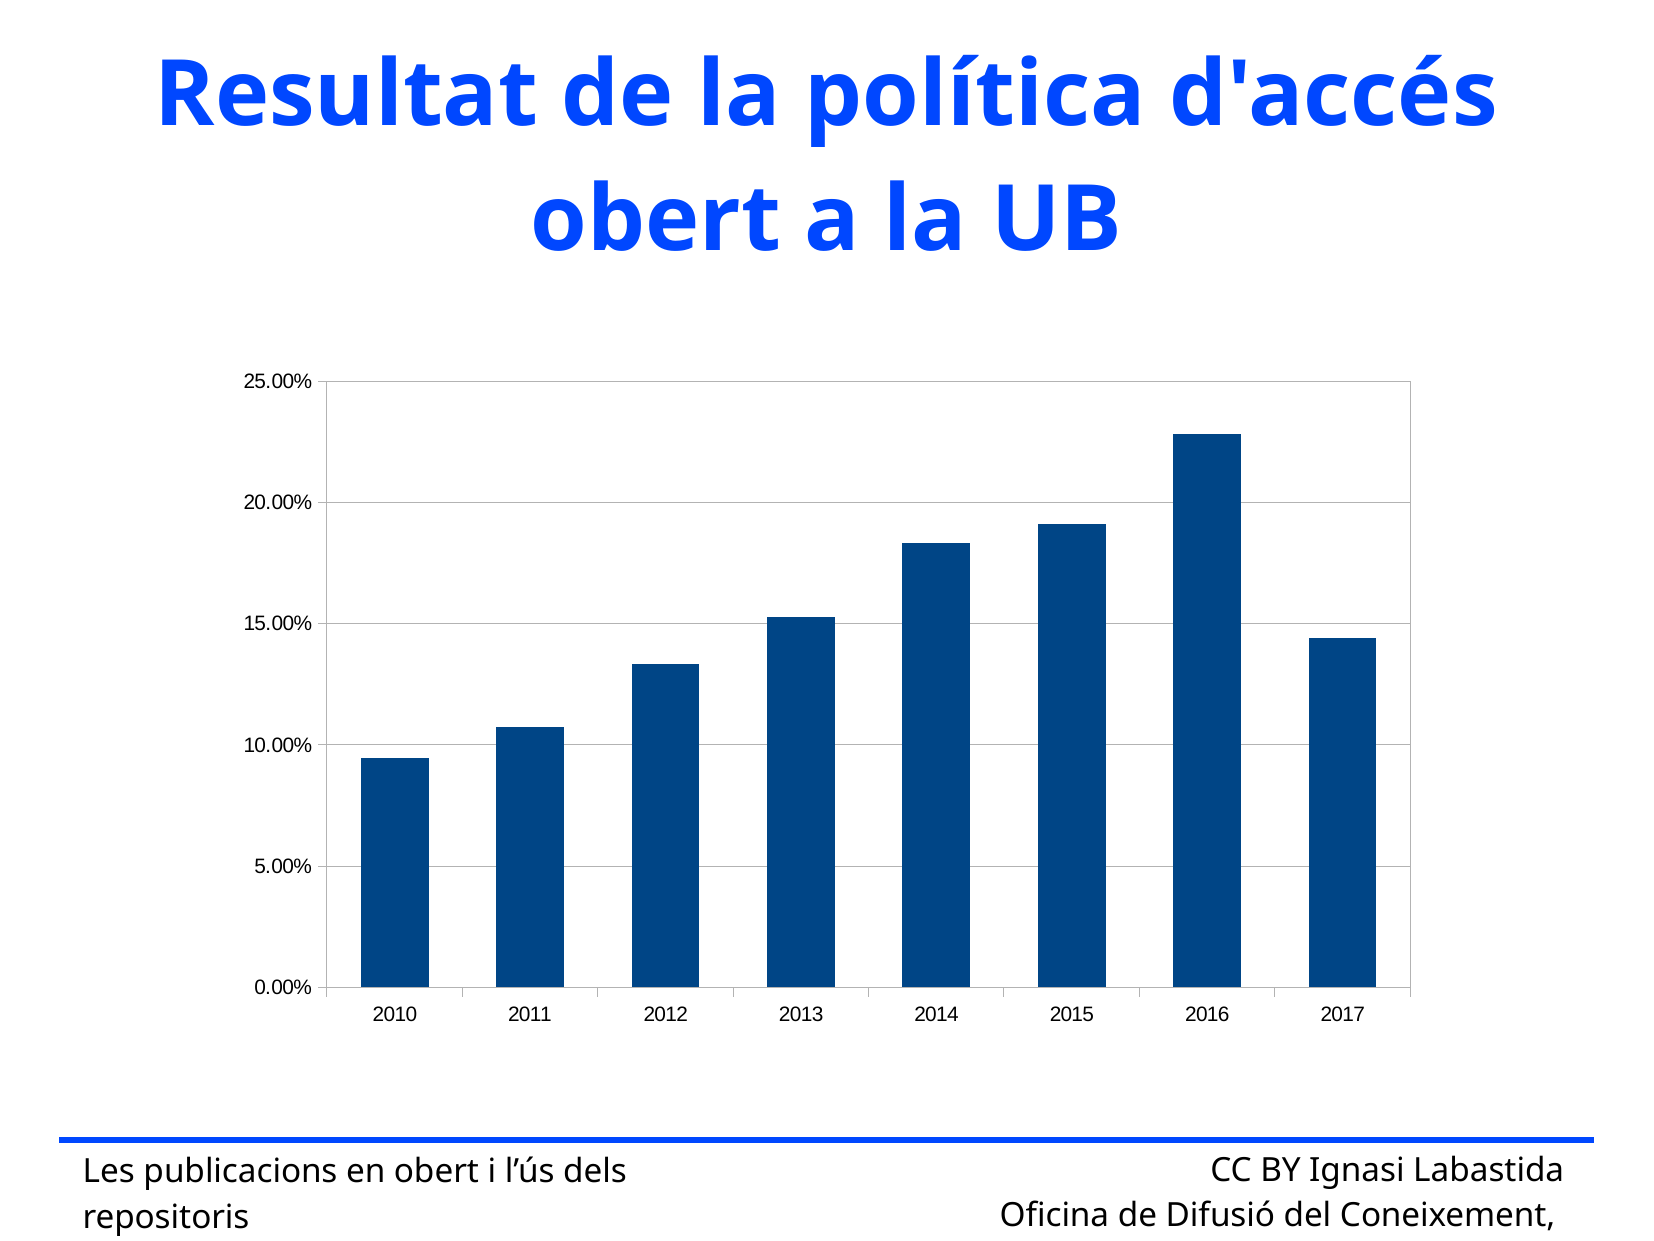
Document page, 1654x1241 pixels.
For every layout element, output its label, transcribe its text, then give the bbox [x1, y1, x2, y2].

chart [219, 355, 1435, 1040]
title Resultat de la política d'accés obert a la UB [82, 49, 1571, 257]
